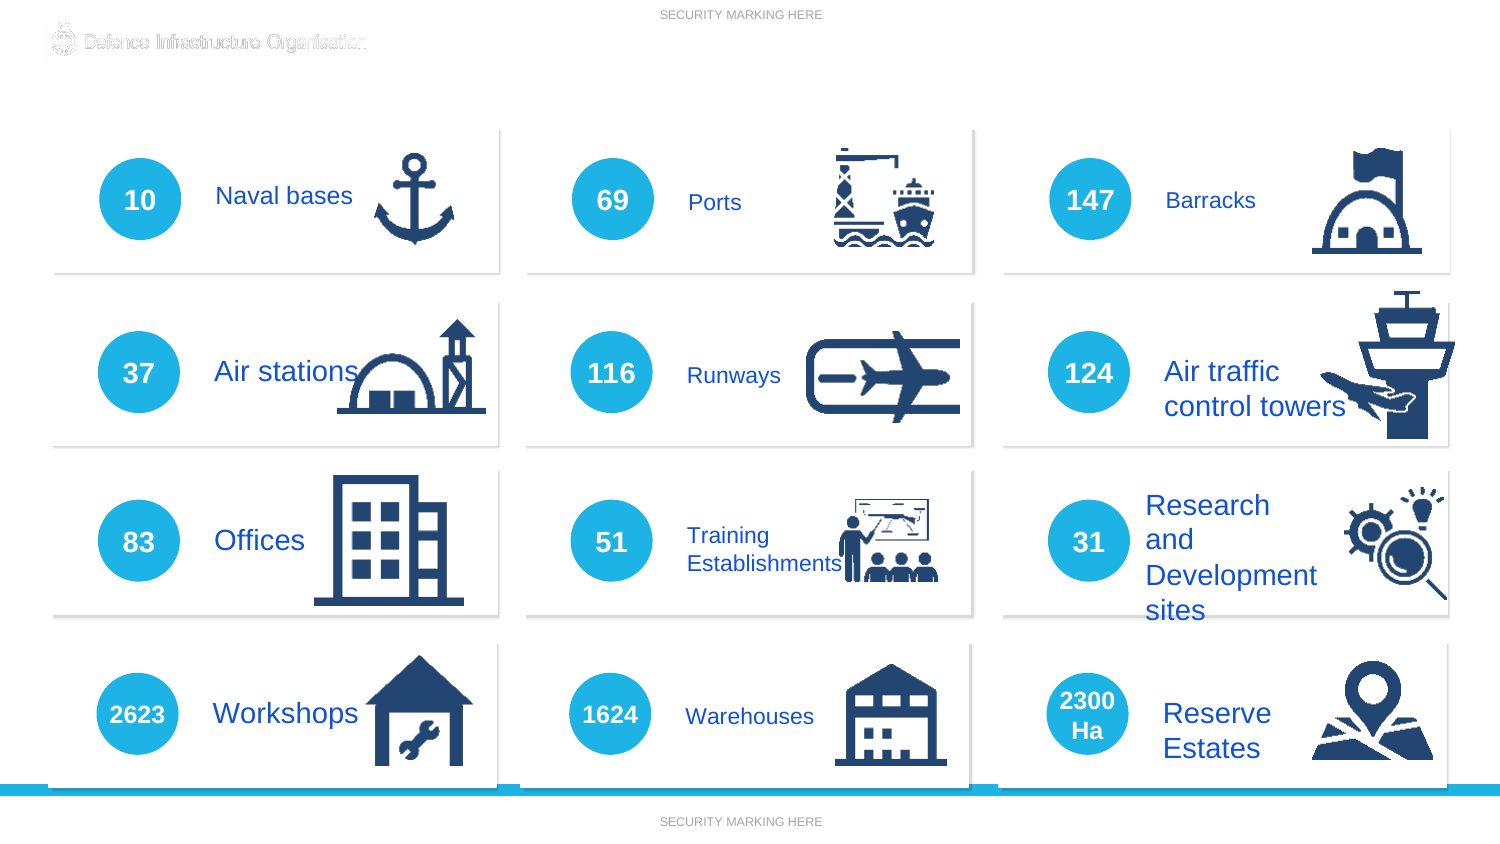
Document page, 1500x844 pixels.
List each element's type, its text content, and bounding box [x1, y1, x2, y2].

text_box [999, 299, 1448, 446]
text_box Runways [675, 354, 806, 394]
text_box [49, 467, 498, 615]
picture [337, 319, 486, 414]
text_box [1000, 126, 1450, 273]
picture [834, 148, 934, 247]
picture [314, 475, 464, 606]
text_box Naval bases [204, 173, 374, 216]
text_box 37 [97, 331, 180, 414]
text_box 124 [1047, 331, 1130, 414]
text_box Offices [202, 515, 314, 563]
text_box 2623 [96, 672, 179, 755]
text_box Air stations [202, 346, 337, 394]
picture [1344, 487, 1447, 600]
text_box 2300 Ha [1046, 672, 1129, 755]
picture [1312, 661, 1433, 760]
picture [1320, 291, 1455, 439]
picture [835, 664, 947, 766]
text_box [48, 640, 497, 788]
text_box Supporting Defence Capability [52, 44, 878, 110]
text_box [520, 640, 969, 788]
text_box [999, 467, 1448, 615]
text_box 10 [99, 158, 182, 241]
text_box Ports [676, 181, 834, 221]
text_box 147 [1049, 158, 1132, 241]
text_box [522, 467, 971, 615]
text_box Training Establishments [675, 515, 878, 583]
text_box 51 [570, 499, 653, 582]
text_box [49, 299, 498, 446]
picture [839, 499, 938, 582]
text_box 1624 [569, 672, 652, 755]
text_box [523, 126, 972, 273]
text_box 83 [97, 499, 180, 582]
text_box 31 [1047, 499, 1130, 582]
text_box [50, 126, 499, 273]
text_box Warehouses [674, 696, 835, 736]
picture [365, 655, 473, 766]
text_box Research and Development sites [1134, 480, 1337, 634]
text_box Barracks [1154, 180, 1312, 220]
text_box Reserve Estates [1151, 688, 1337, 771]
text_box Air traffic control towers [1152, 346, 1320, 429]
picture [806, 331, 960, 430]
text_box 69 [571, 158, 654, 241]
text_box [522, 299, 971, 446]
picture [374, 153, 454, 245]
text_box [998, 640, 1447, 788]
text_box 116 [570, 331, 653, 414]
picture [1312, 148, 1422, 254]
text_box Workshops [201, 688, 365, 736]
